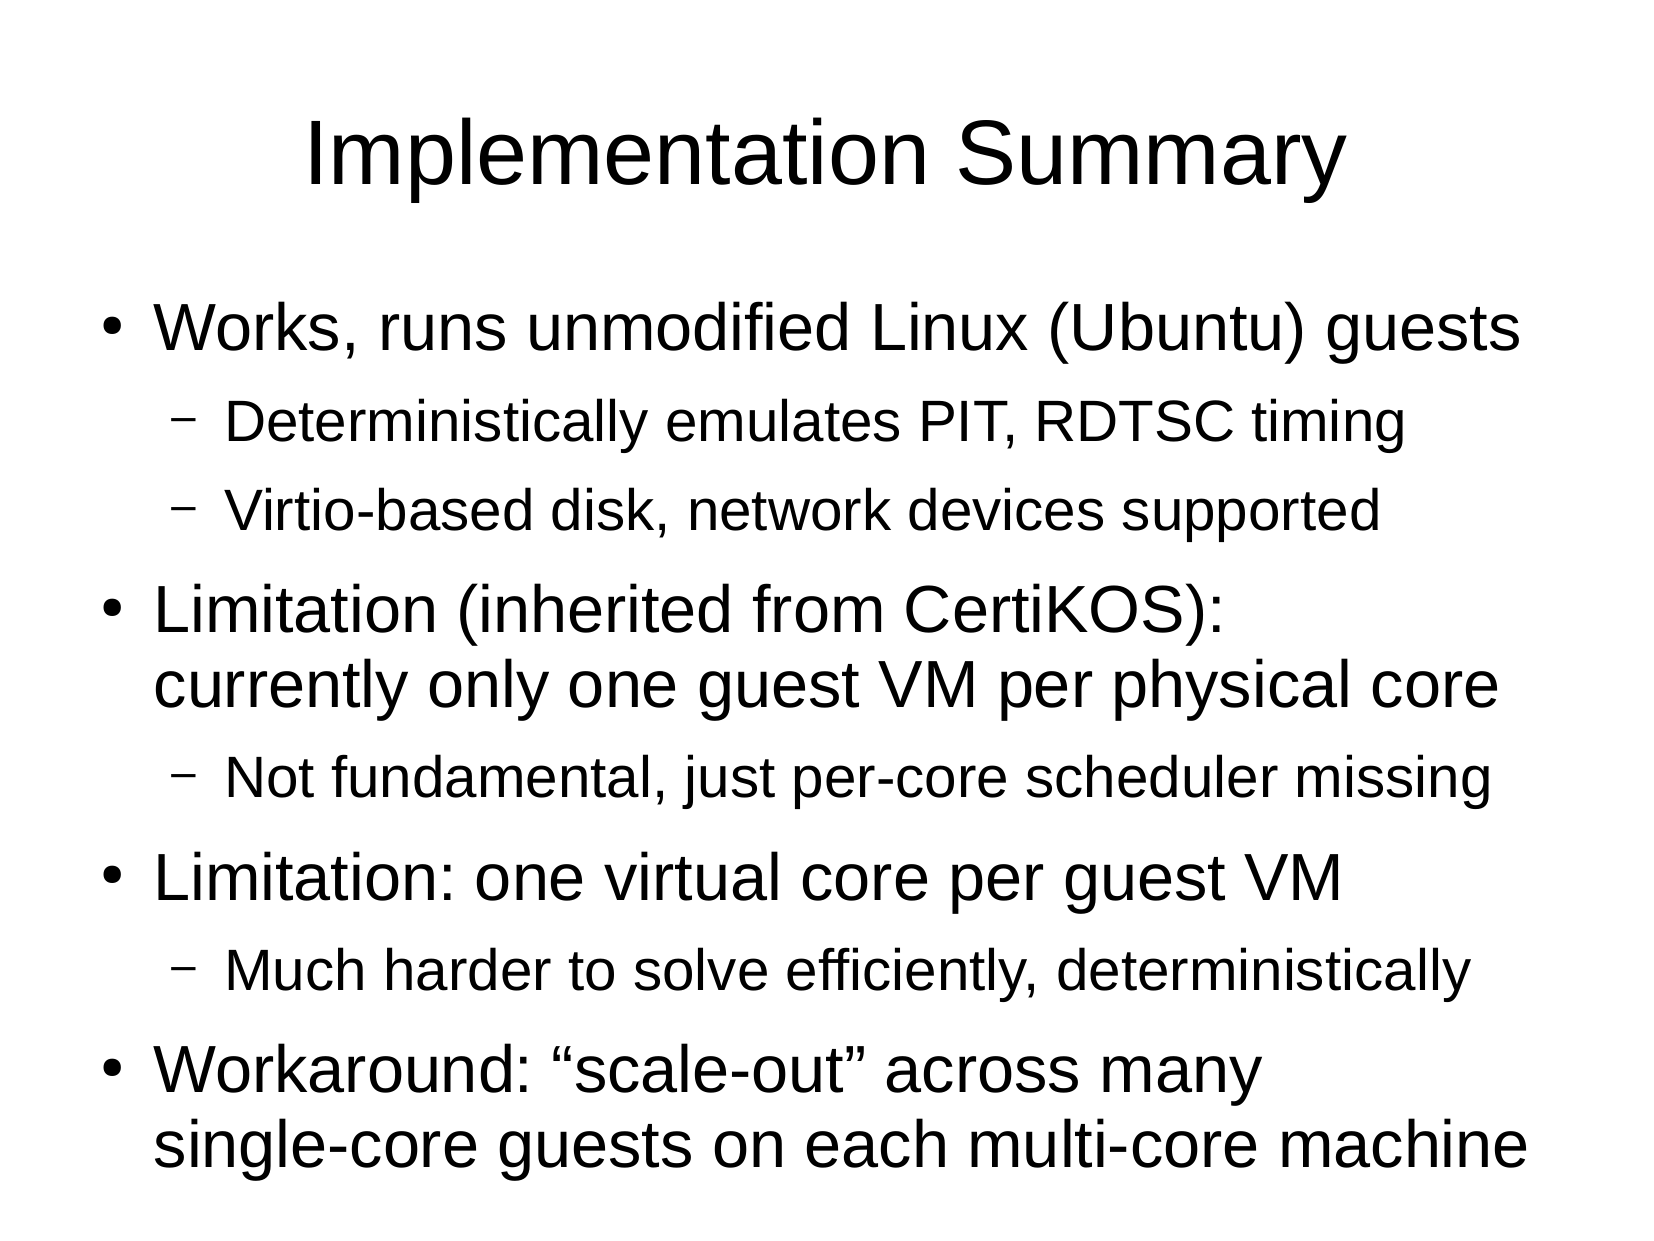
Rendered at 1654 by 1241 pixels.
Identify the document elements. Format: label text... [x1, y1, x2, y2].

list Works, runs unmodified Linux (Ubuntu) guests Deterministically emulates PIT, RDTSC timing Virtio-based disk, network devices supported Limitation (inherited from CertiKOS): currently only one guest VM per physical core Not fundamental, just per-core scheduler missing Limitation: one virtual core per guest VM Much harder to solve efficiently, deterministically Workaround: “scale-out” across many single-core guests on each multi-core machine [82, 290, 1571, 1010]
title Implementation Summary [82, 49, 1571, 257]
